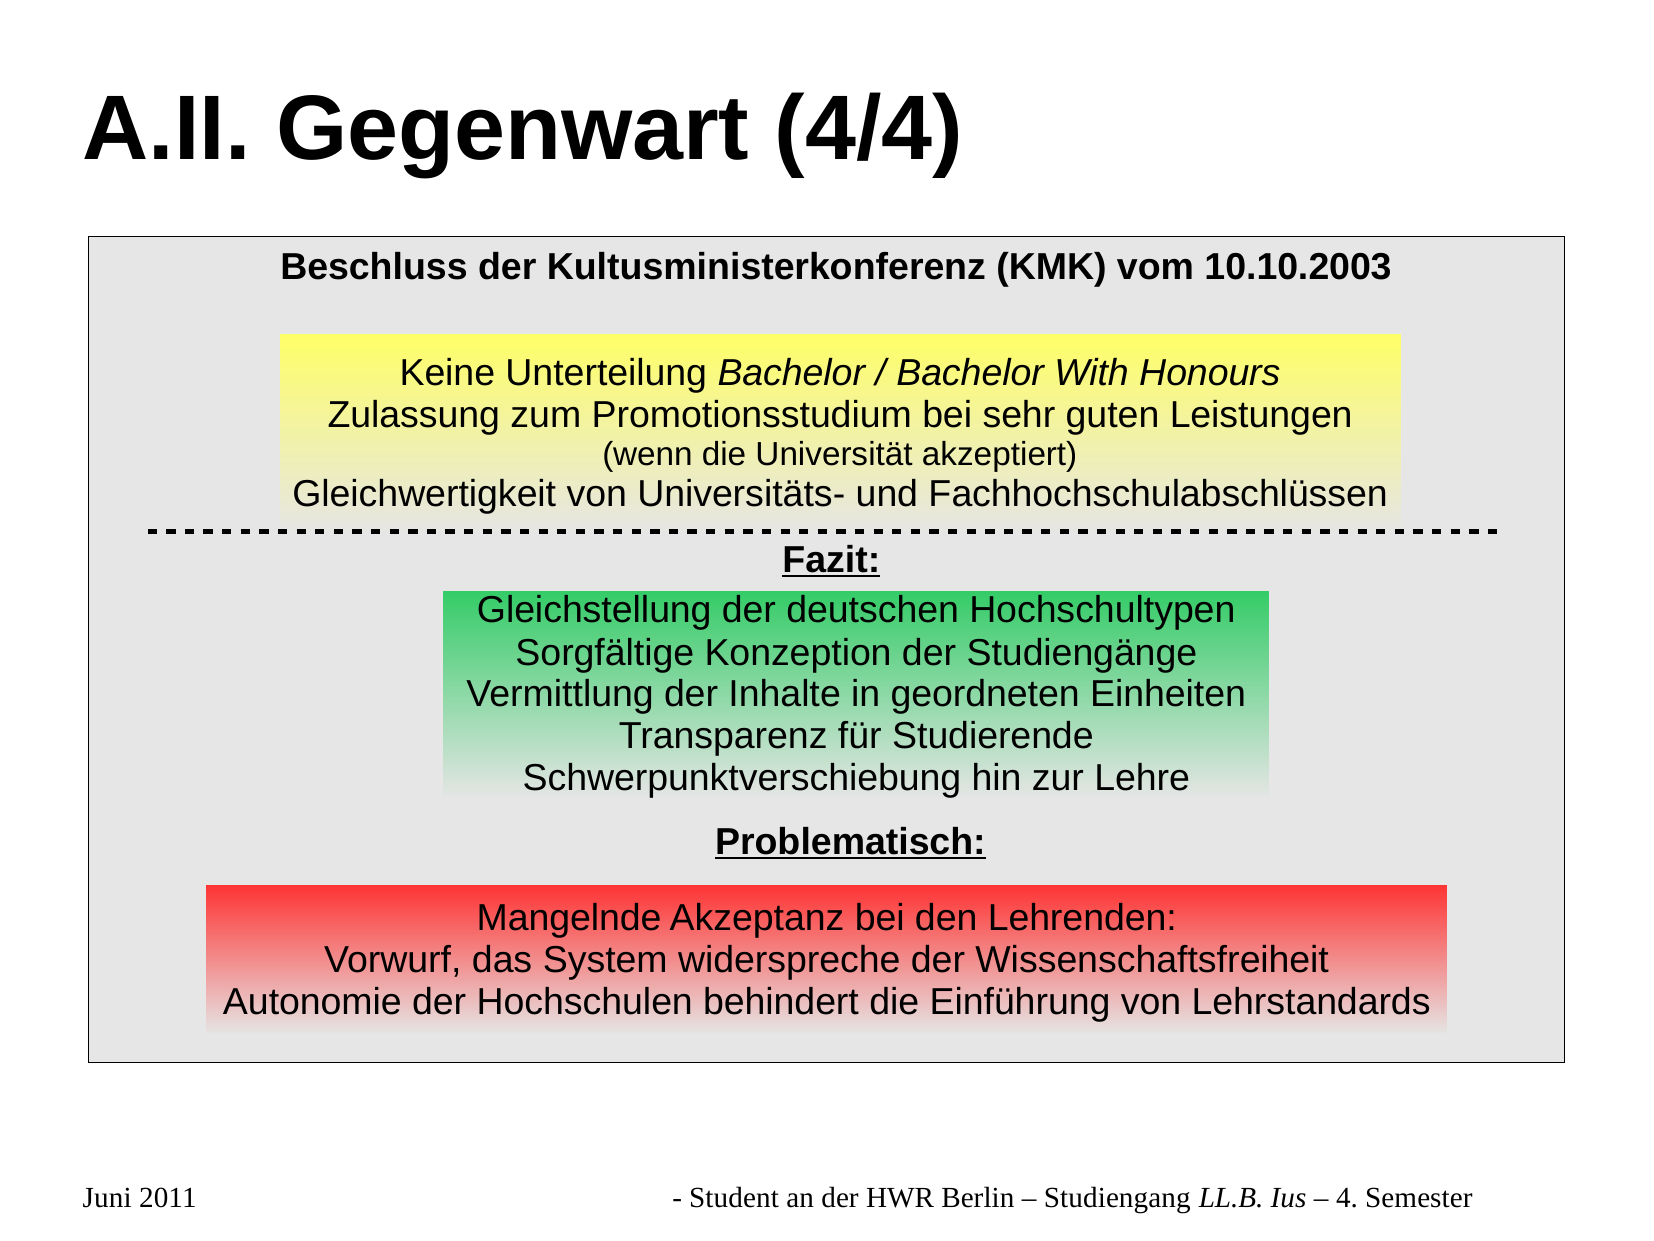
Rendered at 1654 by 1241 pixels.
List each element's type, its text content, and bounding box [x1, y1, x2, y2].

text_box Keine Unterteilung Bachelor / Bachelor With Honours Zulassung zum Promotionsstudium bei sehr guten Leistungen (wenn die Universität akzeptiert) Gleichwertigkeit von Universitäts- und Fachhochschulabschlüssen [279, 333, 1402, 532]
text_box Gleichstellung der deutschen Hochschultypen Sorgfältige Konzeption der Studiengänge Vermittlung der Inhalte in geordneten Einheiten Transparenz für Studierende Schwerpunktverschiebung hin zur Lehre [442, 590, 1270, 798]
title A.II. Gegenwart (4/4) [82, 49, 1571, 207]
text_box [88, 236, 1565, 1063]
text_box Mangelnde Akzeptanz bei den Lehrenden: Vorwurf, das System widerspreche der Wissenschaftsfreiheit Autonomie der Hochschulen behindert die Einführung von Lehrstandards [206, 885, 1447, 1034]
text_box Problematisch: [700, 813, 1001, 871]
text_box Beschluss der Kultusministerkonferenz (KMK) vom 10.10.2003 [265, 238, 1408, 296]
text_box Fazit: [767, 531, 896, 589]
